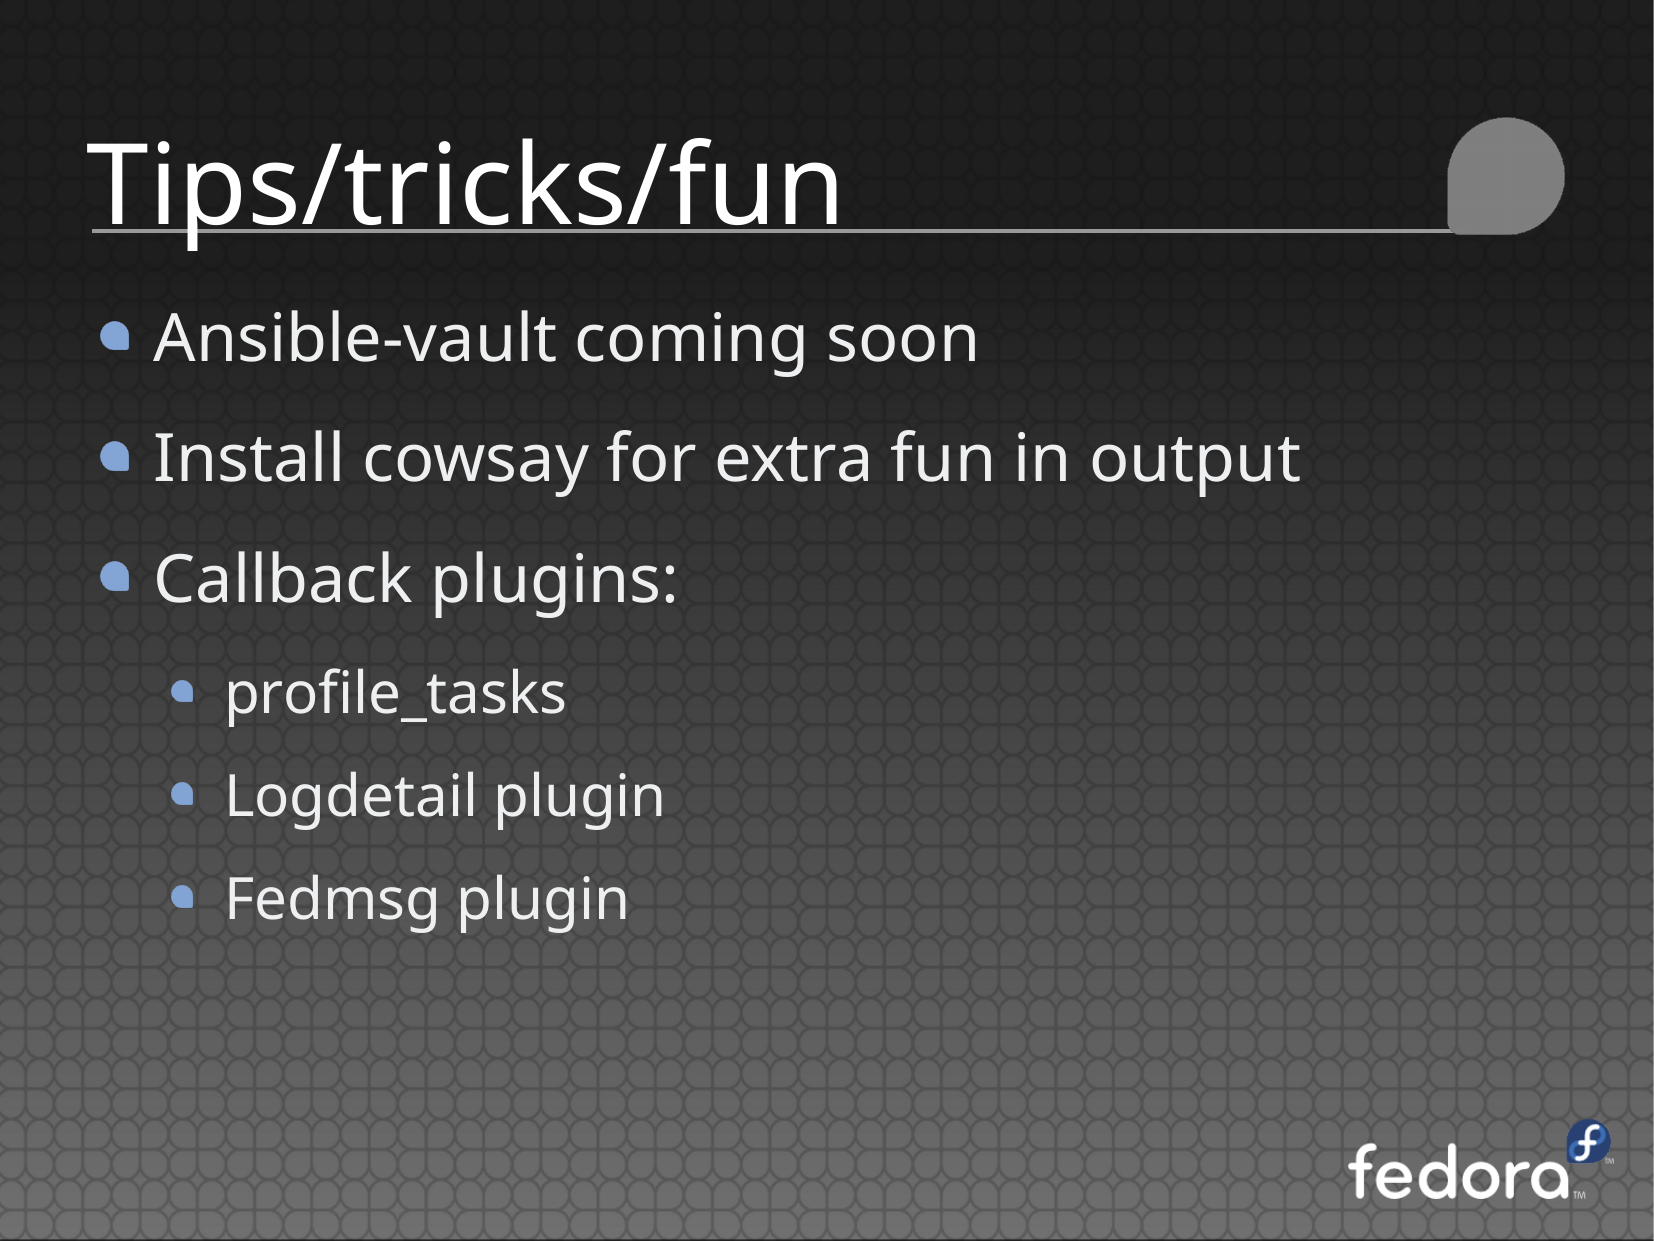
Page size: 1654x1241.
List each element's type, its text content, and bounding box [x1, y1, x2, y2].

picture [0, 0, 1654, 1241]
list Ansible-vault coming soon Install cowsay for extra fun in output Callback plugins: profile_tasks Logdetail plugin Fedmsg plugin [82, 290, 1571, 1010]
title Tips/tricks/fun [86, 112, 1576, 249]
